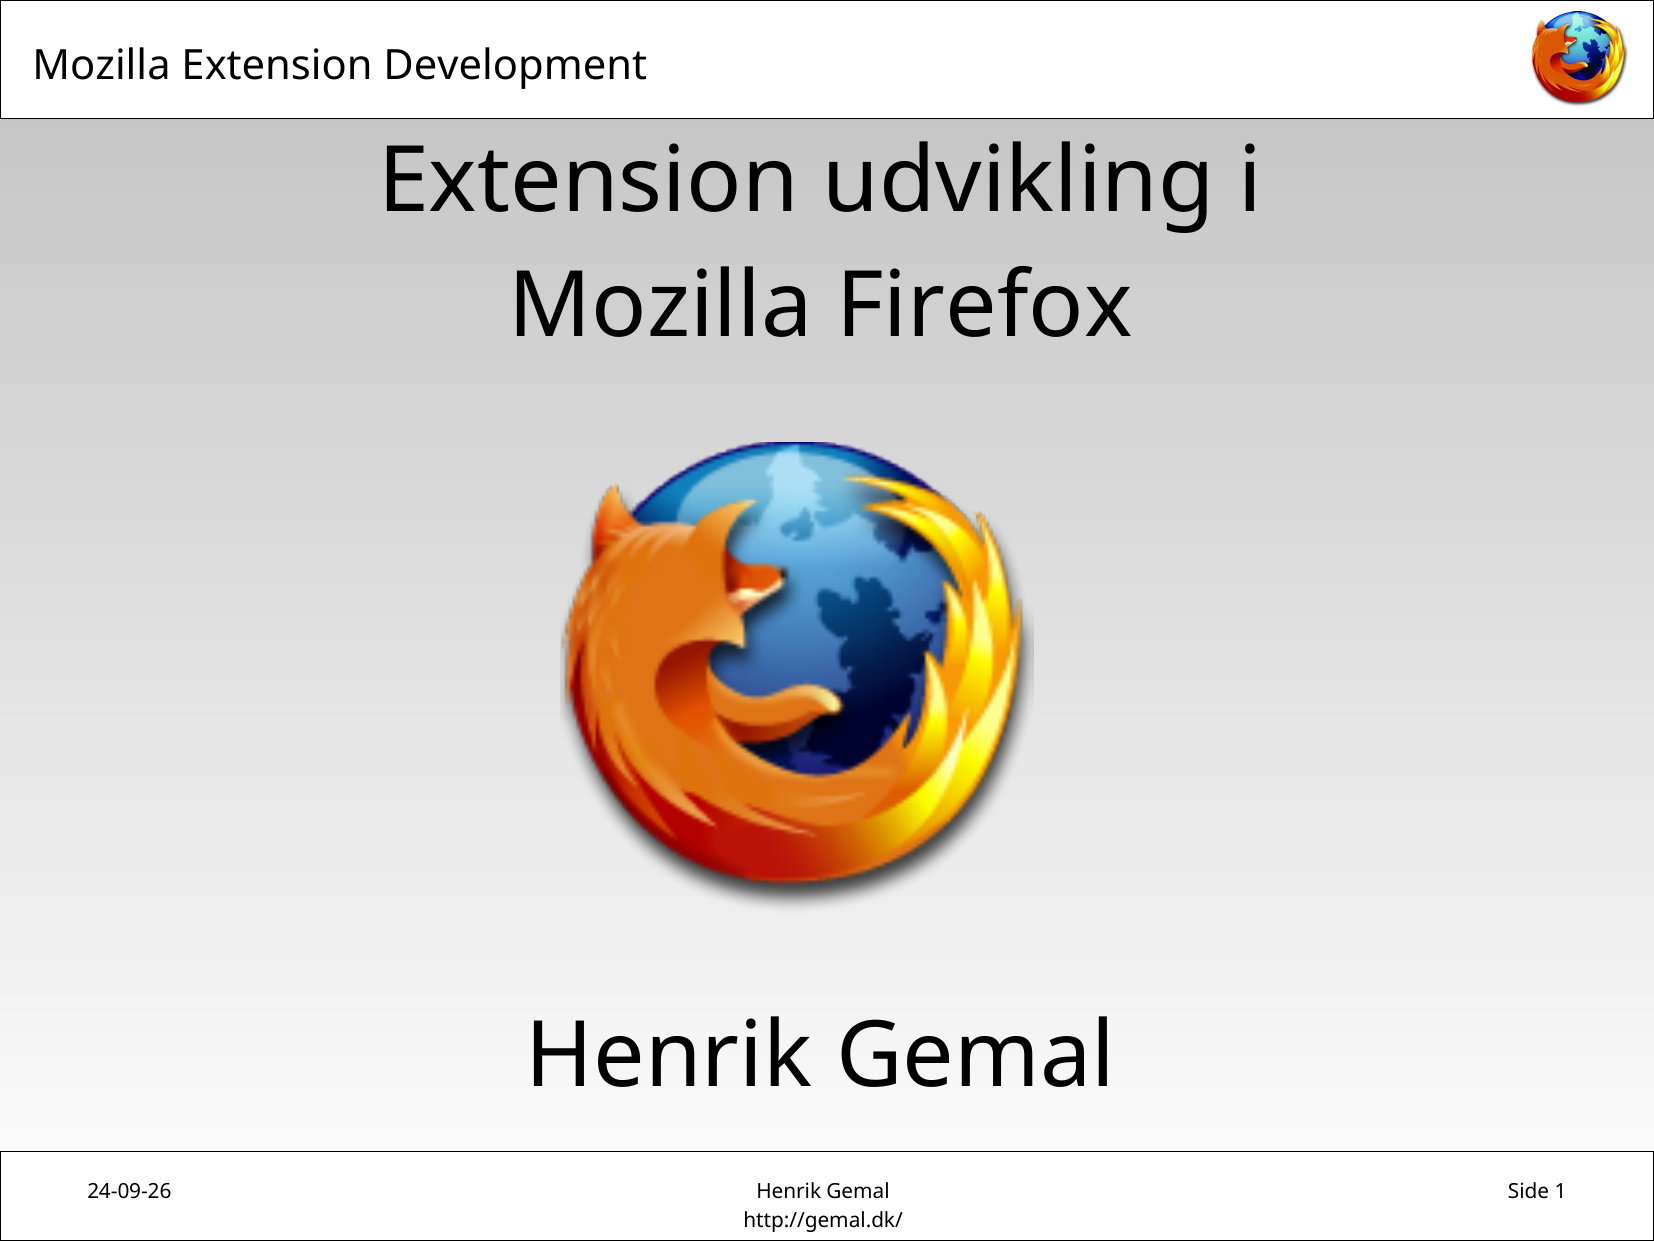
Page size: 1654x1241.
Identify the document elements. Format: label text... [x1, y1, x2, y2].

picture [560, 442, 1034, 916]
title Extension udvikling i Mozilla Firefox Henrik Gemal [76, 133, 1565, 1093]
picture [1529, 11, 1630, 108]
